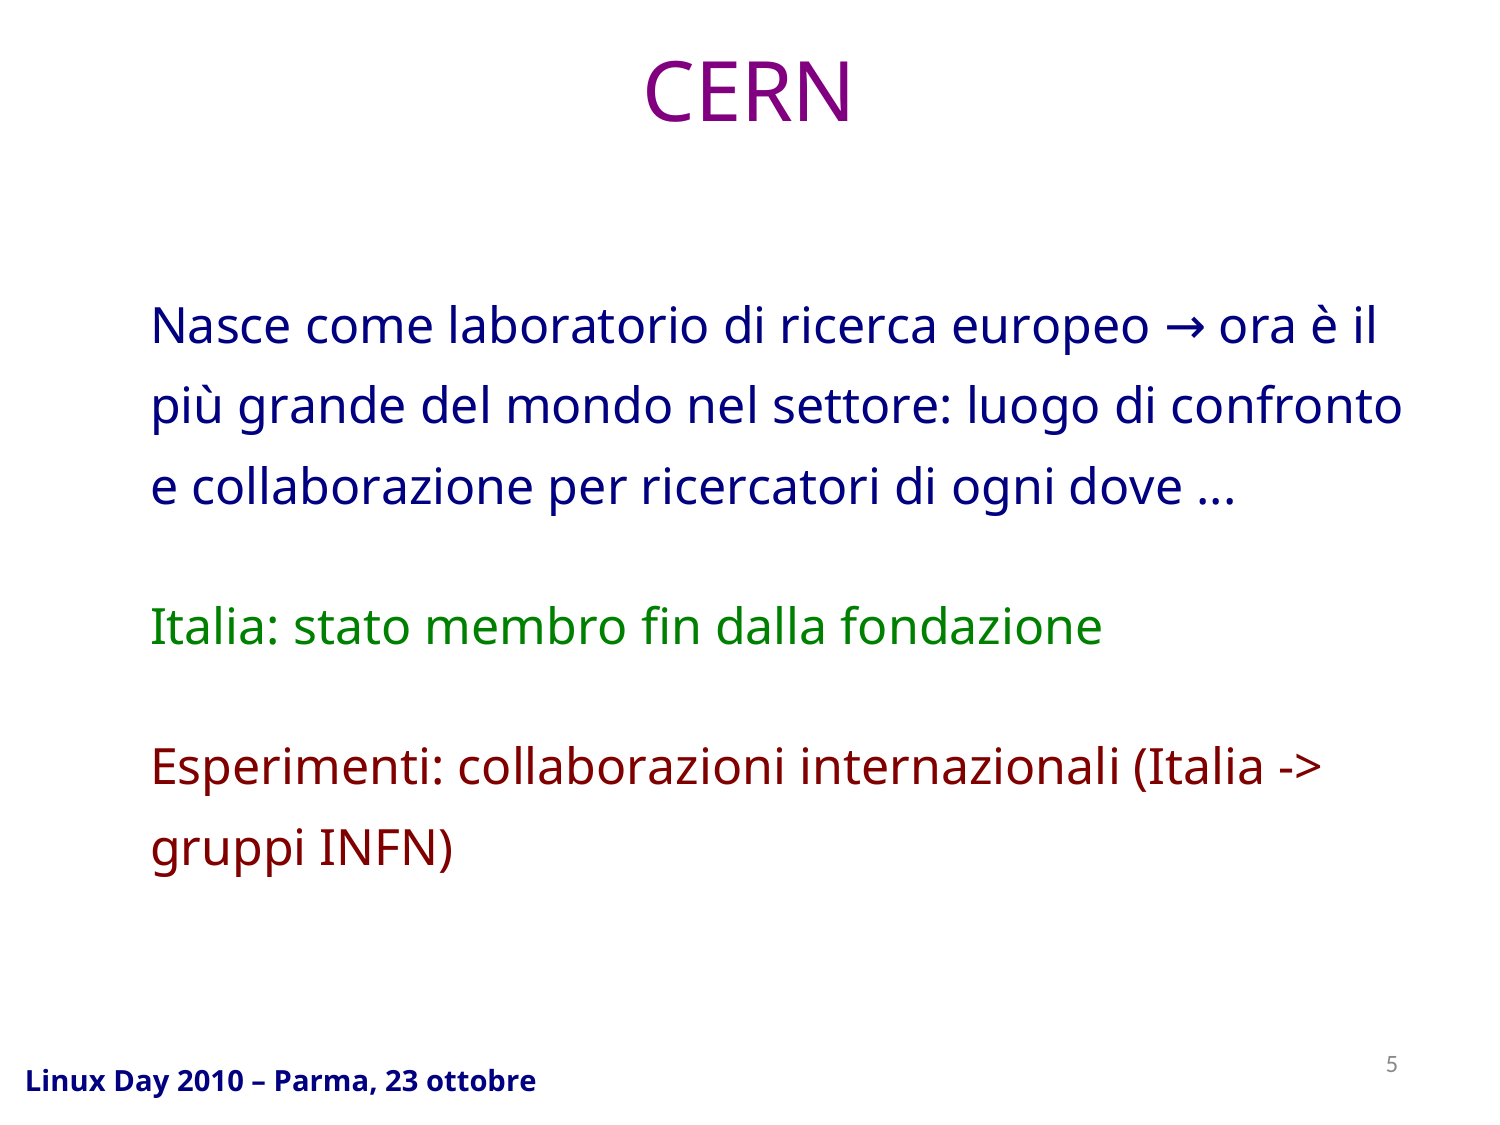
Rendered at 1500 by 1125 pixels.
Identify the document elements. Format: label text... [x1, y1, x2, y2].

text_box Nasce come laboratorio di ricerca europeo → ora è il più grande del mondo nel settore: luogo di confronto e collaborazione per ricercatori di ogni dove ... Italia: stato membro fin dalla fondazione Esperimenti: collaborazioni internazionali (Italia -> gruppi INFN)‏ [75, 124, 1424, 1024]
text_box CERN [75, 4, 1424, 124]
